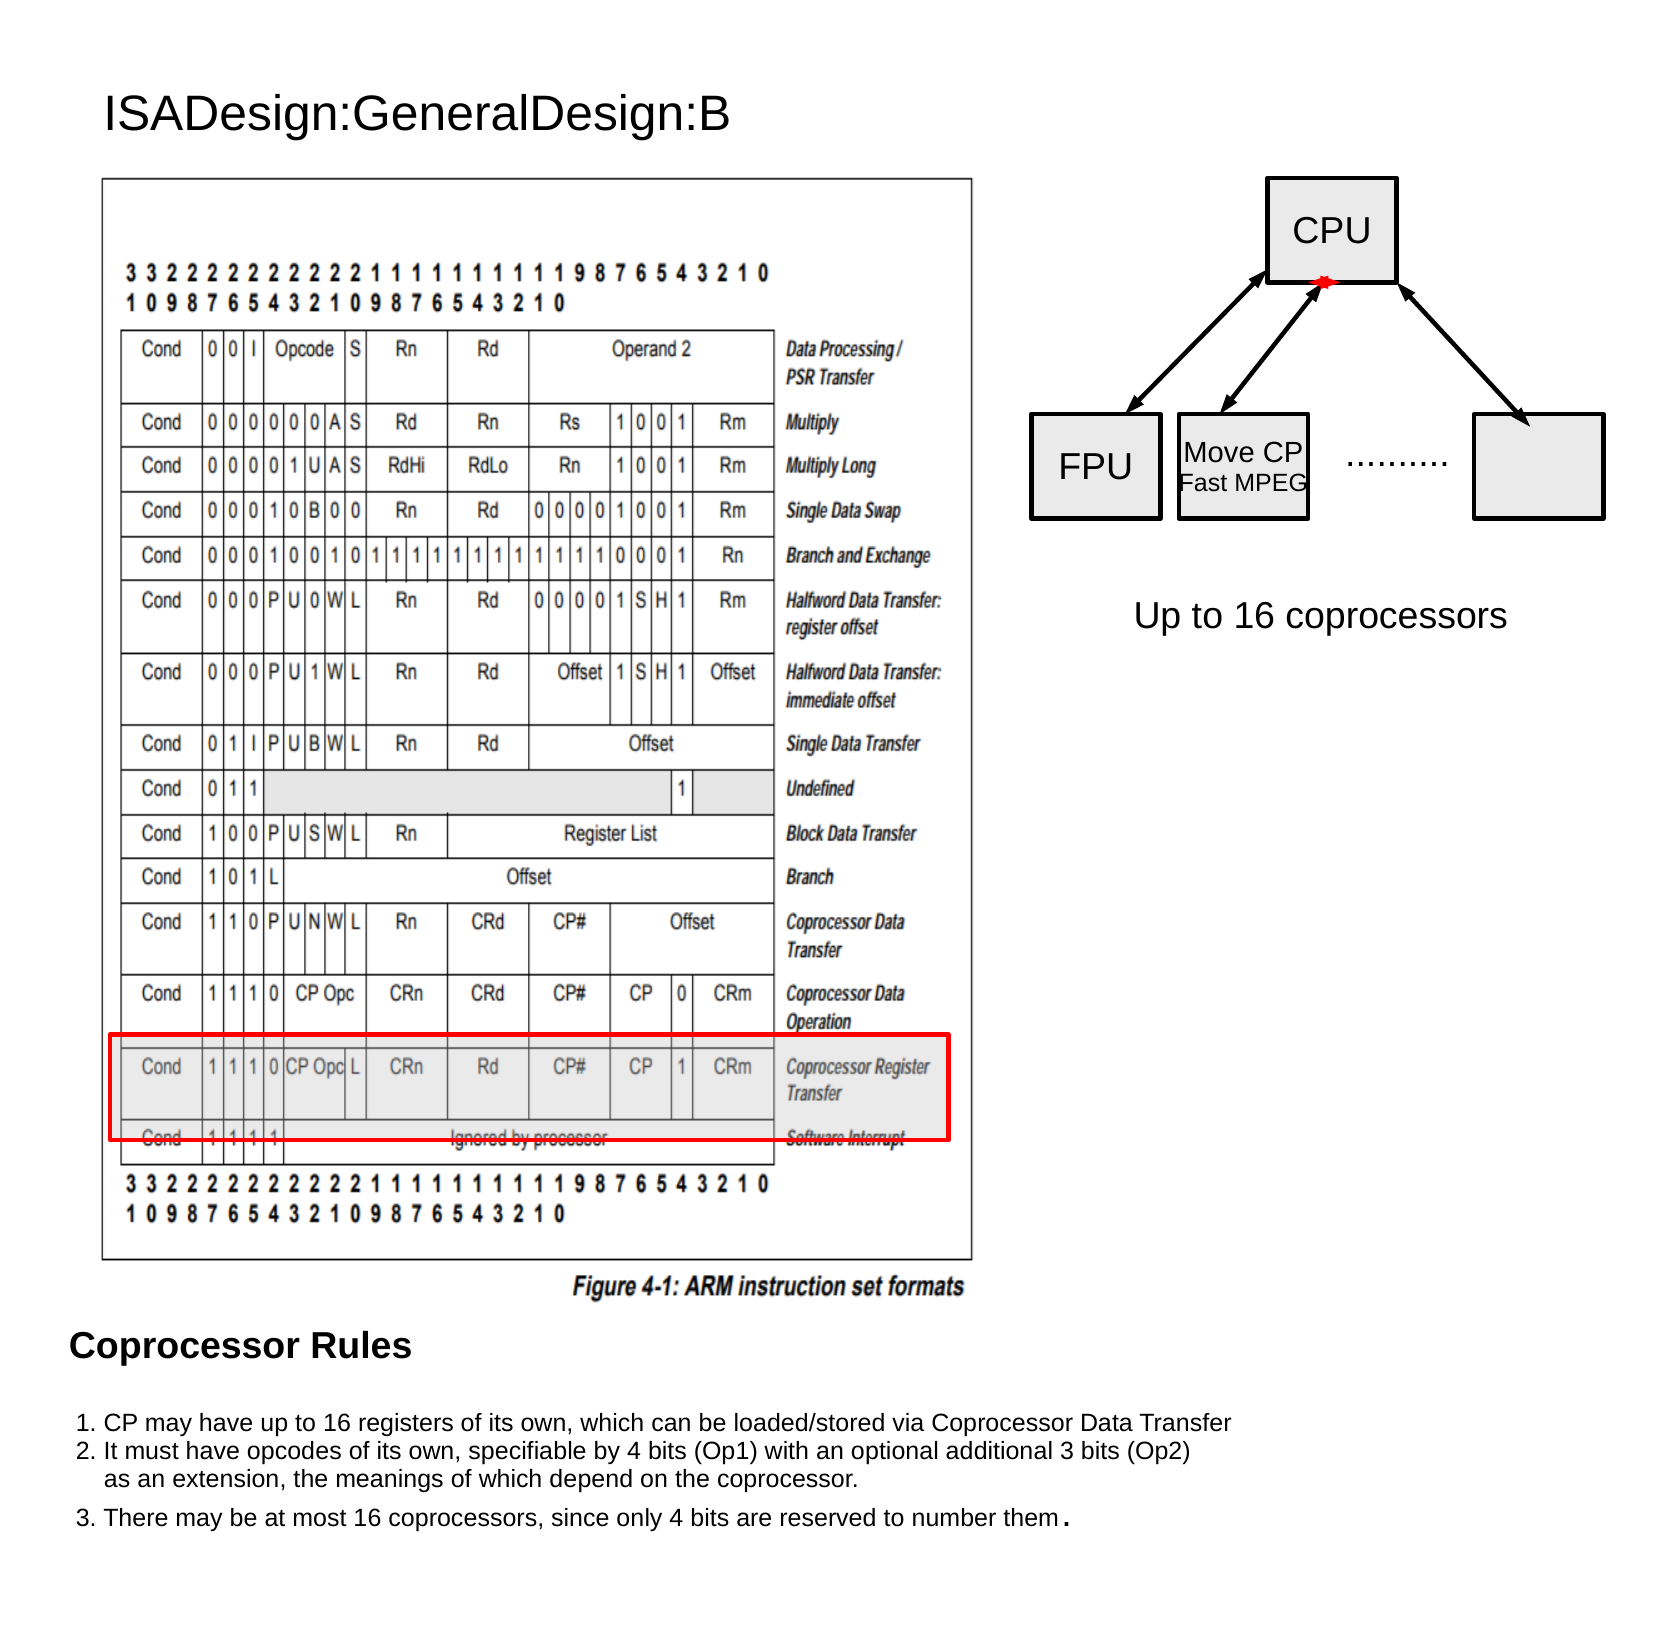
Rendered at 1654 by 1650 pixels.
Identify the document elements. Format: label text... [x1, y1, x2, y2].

text_box ISADesign:GeneralDesign:B [88, 78, 1076, 166]
text_box Up to 16 coprocessors [1116, 584, 1526, 646]
text_box .......... [1328, 423, 1468, 485]
picture [88, 165, 1006, 1309]
text_box Coprocessor Rules 1. CP may have up to 16 registers of its own, which can be loaded/stored via Coprocessor Data Transfer 2. It must have opcodes of its own, specifiable by 4 bits (Op1) with an optional additional 3 bits (Op2) as an extension, the meanings of which depend on the coprocessor. 3. There may be at most 16 coprocessors, since only 4 bits are reserved to number them. [51, 1314, 1252, 1589]
text_box [1474, 414, 1604, 519]
text_box CPU [1267, 177, 1397, 283]
text_box [109, 1034, 949, 1141]
text_box FPU [1031, 414, 1161, 519]
text_box Move CP Fast MPEG [1178, 414, 1309, 519]
